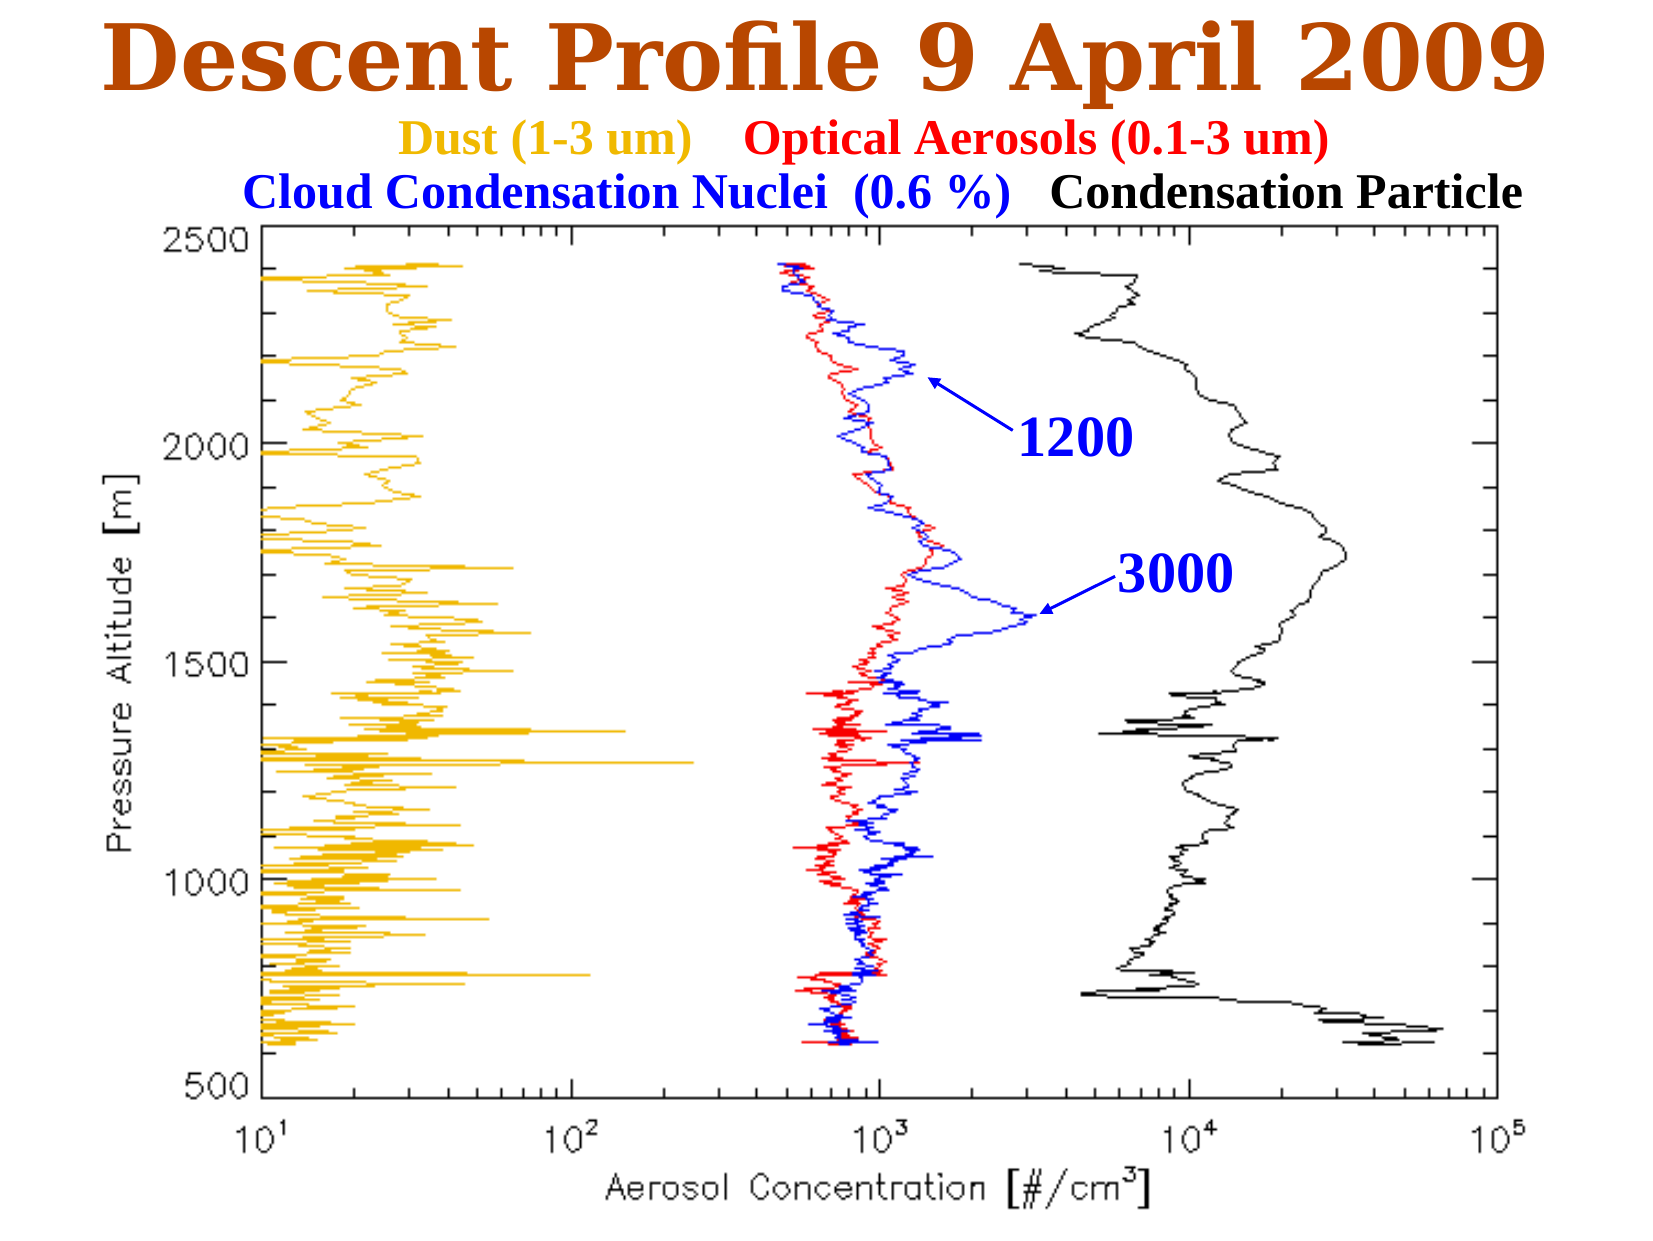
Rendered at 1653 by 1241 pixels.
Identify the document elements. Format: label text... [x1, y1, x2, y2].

picture [37, 119, 1576, 1234]
text_box Dust (1-3 um) Optical Aerosols (0.1-3 um) Cloud Condensation Nuclei (0.6 %) Condensation Particle [112, 119, 1653, 227]
text_box 3000 [1103, 548, 1254, 610]
text_box 1200 [1002, 412, 1153, 474]
text_box Descent Profile 9 April 2009 [0, 0, 1653, 119]
